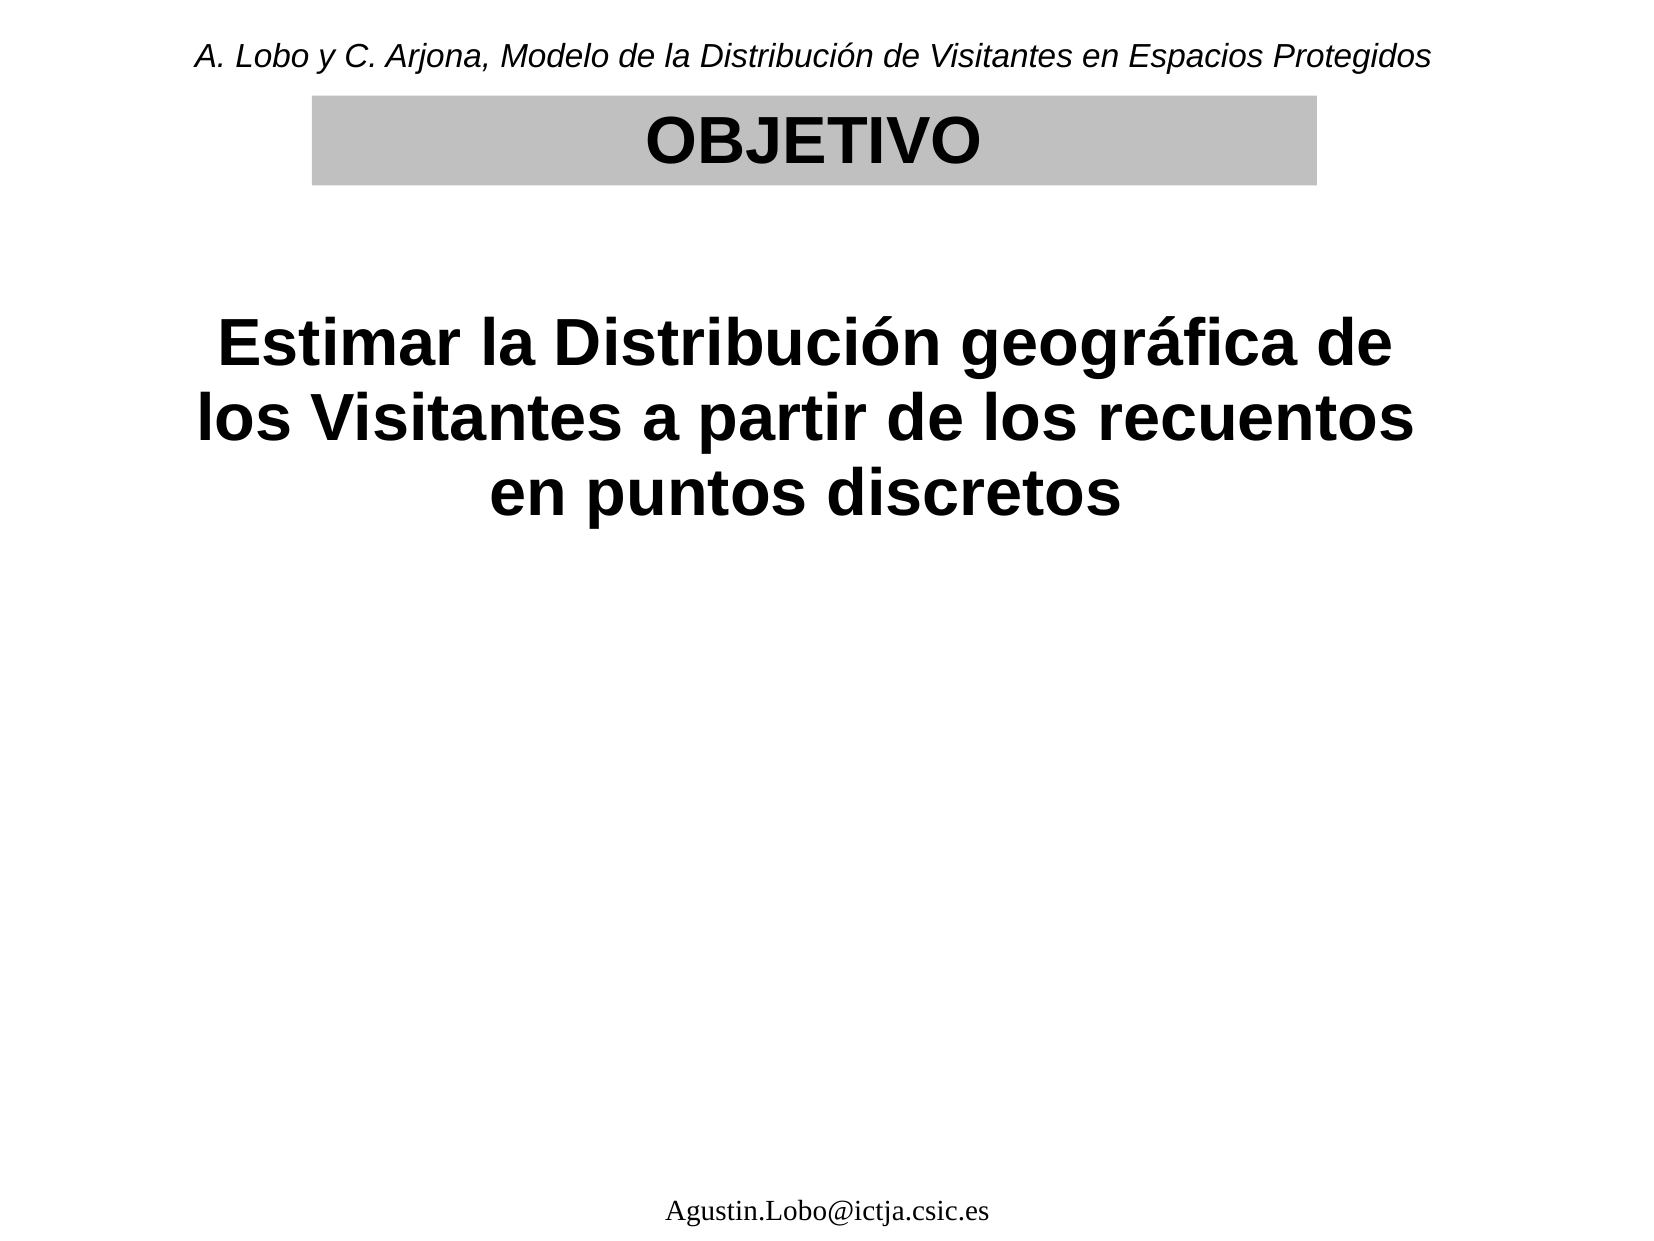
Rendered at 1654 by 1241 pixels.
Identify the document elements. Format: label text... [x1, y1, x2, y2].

text_box OBJETIVO [311, 95, 1317, 186]
list Estimar la Distribución geográfica de los Visitantes a partir de los recuentos en puntos discretos [187, 305, 1426, 571]
